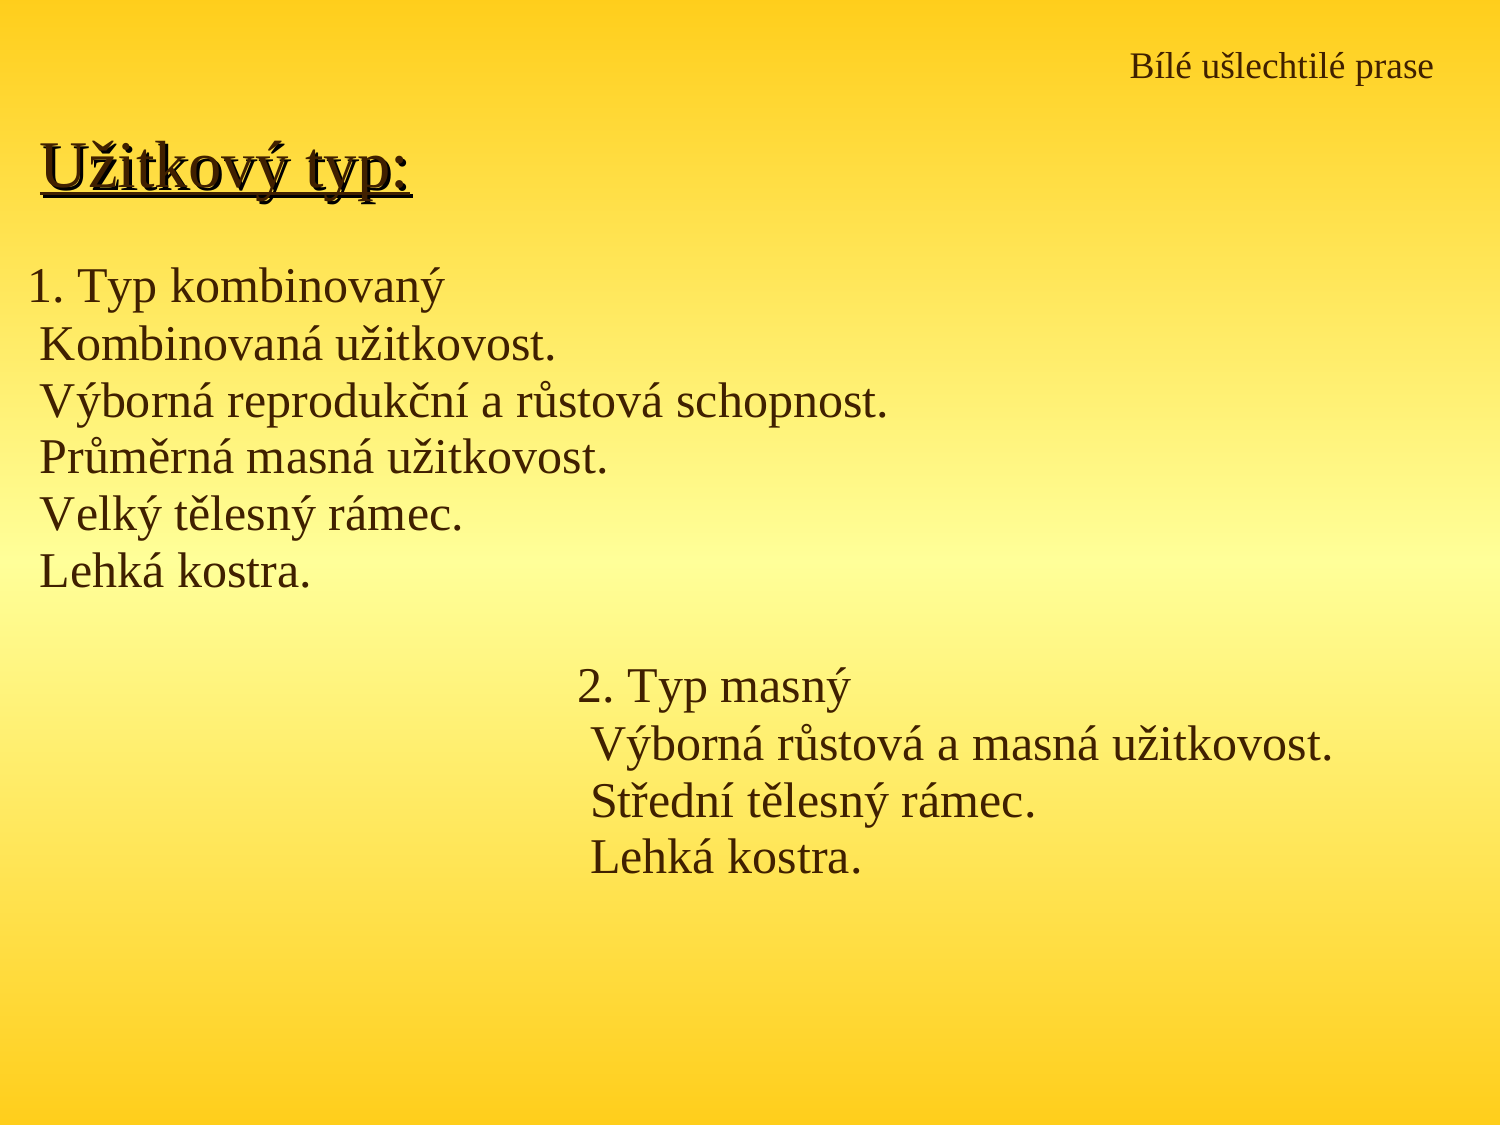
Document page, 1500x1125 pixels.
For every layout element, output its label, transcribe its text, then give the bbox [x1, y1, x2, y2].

text_box Bílé ušlechtilé prase Užitkový typ: [24, 37, 1450, 210]
text_box 2. Typ masný Výborná růstová a masná užitkovost. Střední tělesný rámec. Lehká kostra. [562, 650, 1401, 891]
text_box 1. Typ kombinovaný Kombinovaná užitkovost. Výborná reprodukční a růstová schopnost. Průměrná masná užitkovost. Velký tělesný rámec. Lehká kostra. [12, 249, 1450, 604]
